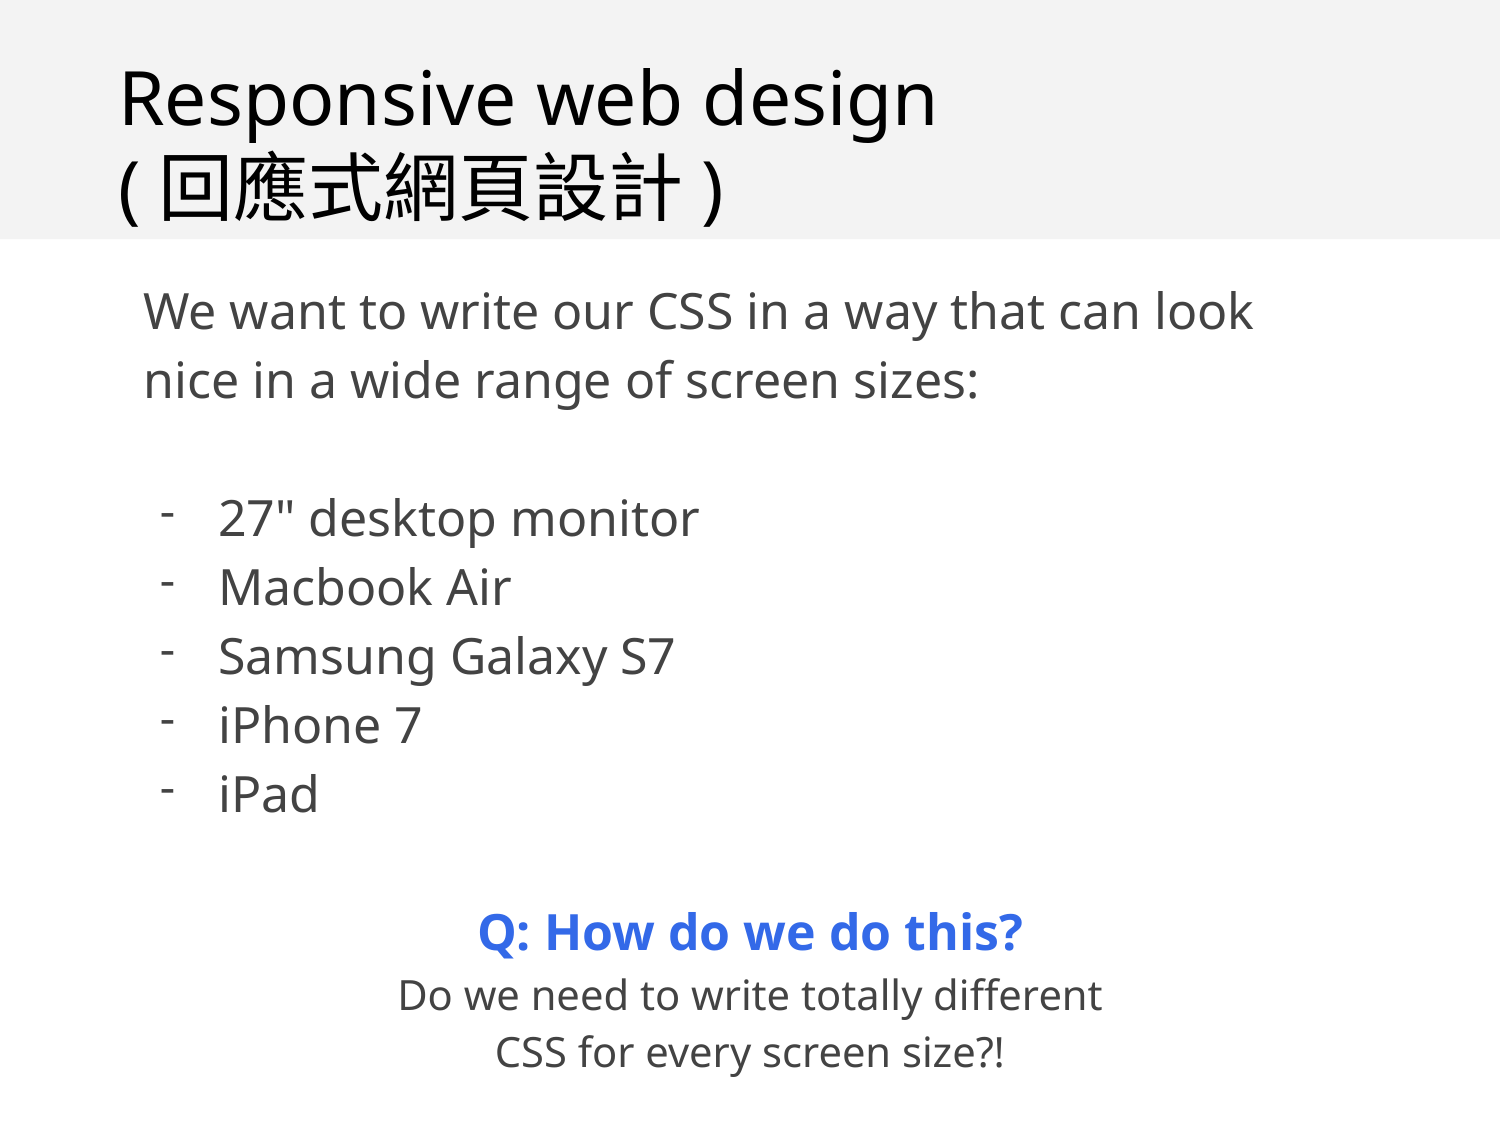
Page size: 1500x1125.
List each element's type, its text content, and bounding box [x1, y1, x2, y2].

list We want to write our CSS in a way that can look nice in a wide range of screen sizes: 27" desktop monitor Macbook Air Samsung Galaxy S7 iPhone 7 iPad Q: How do we do this? Do we need to write totally different CSS for every screen size?! [128, 255, 1372, 1045]
title Responsive web design (回應式網頁設計) [103, 35, 1347, 161]
